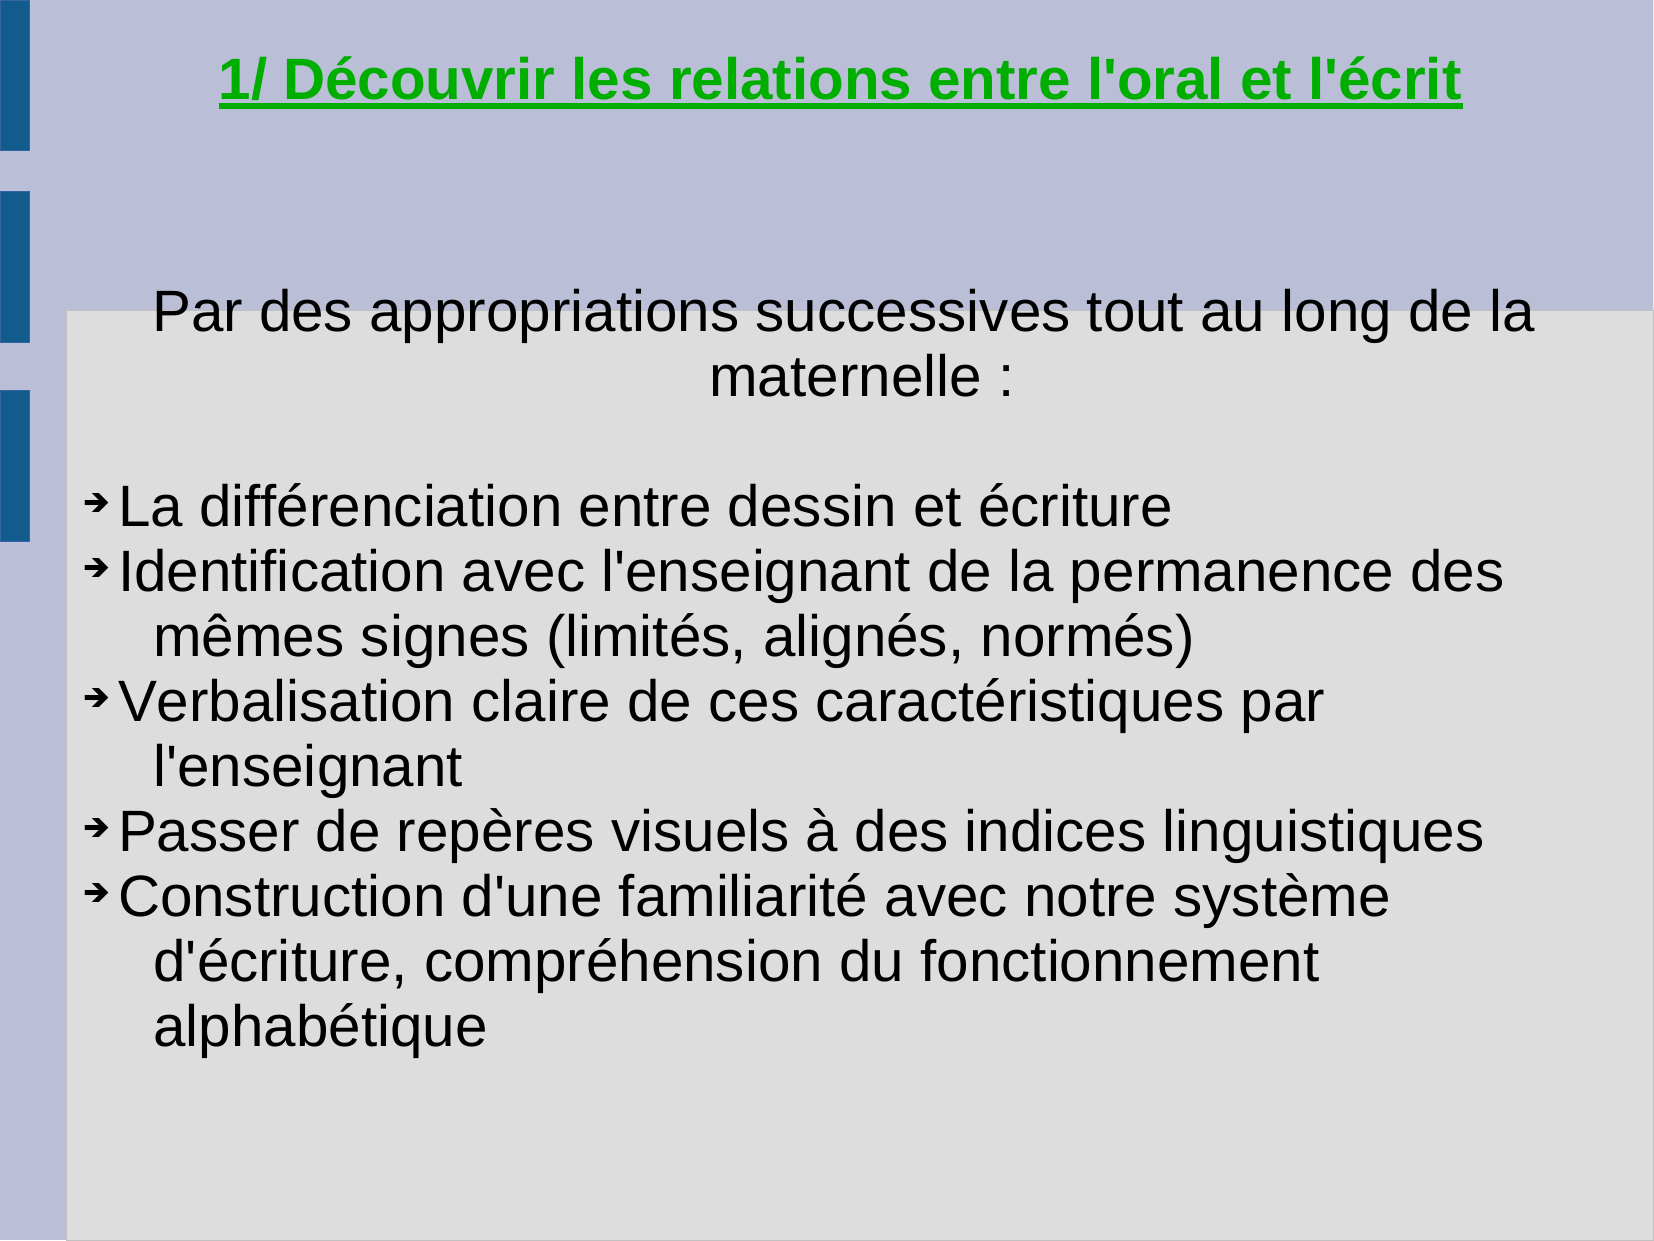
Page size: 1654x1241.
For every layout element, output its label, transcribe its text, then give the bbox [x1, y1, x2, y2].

subtitle Par des appropriations successives tout au long de la maternelle : La différenciation entre dessin et écriture Identification avec l'enseignant de la permanence des mêmes signes (limités, alignés, normés) Verbalisation claire de ces caractéristiques par l'enseignant Passer de repères visuels à des indices linguistiques Construction d'une familiarité avec notre système d'écriture, compréhension du fonctionnement alphabétique [82, 0, 1571, 1241]
